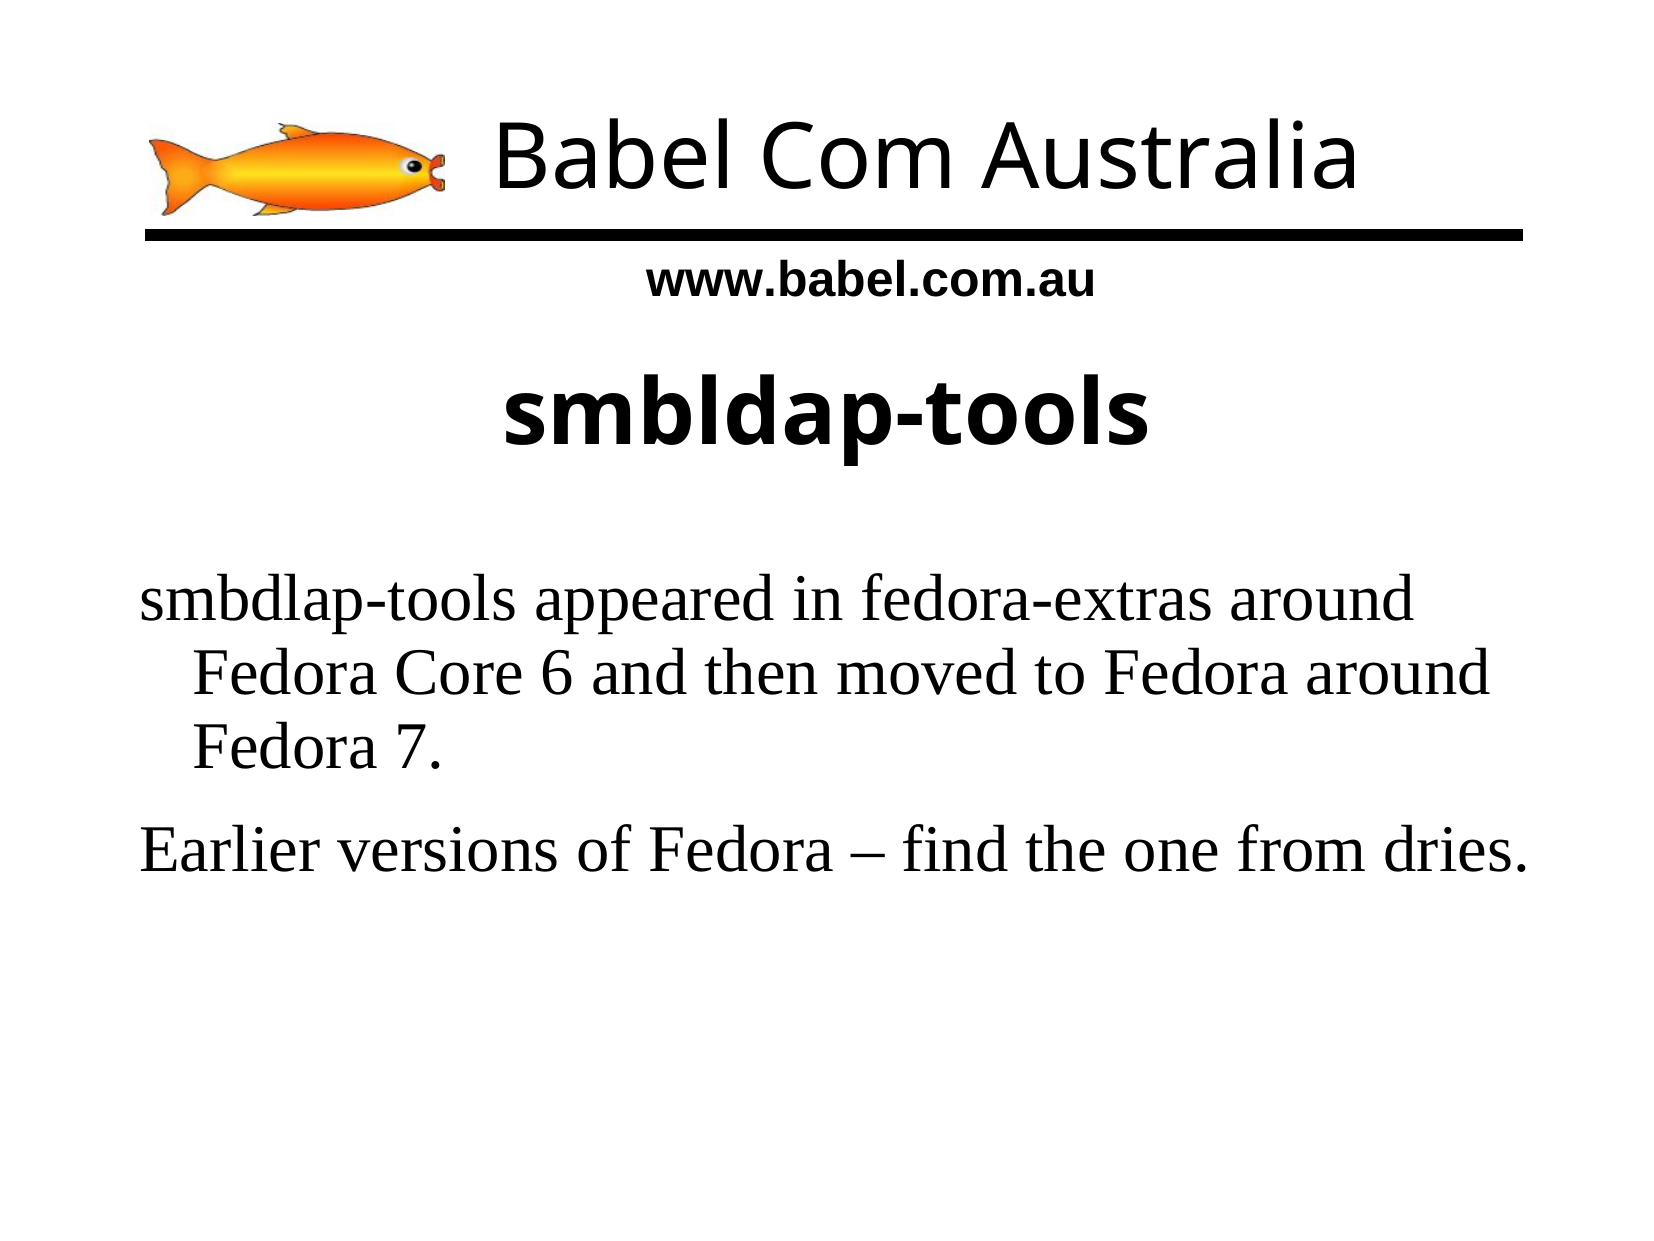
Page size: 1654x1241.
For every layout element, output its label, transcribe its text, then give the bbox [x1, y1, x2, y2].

title smbldap-tools [126, 322, 1528, 497]
list smbdlap-tools appeared in fedora-extras around Fedora Core 6 and then moved to Fedora around Fedora 7. Earlier versions of Fedora – find the one from dries. [121, 560, 1534, 1127]
picture [149, 123, 445, 216]
